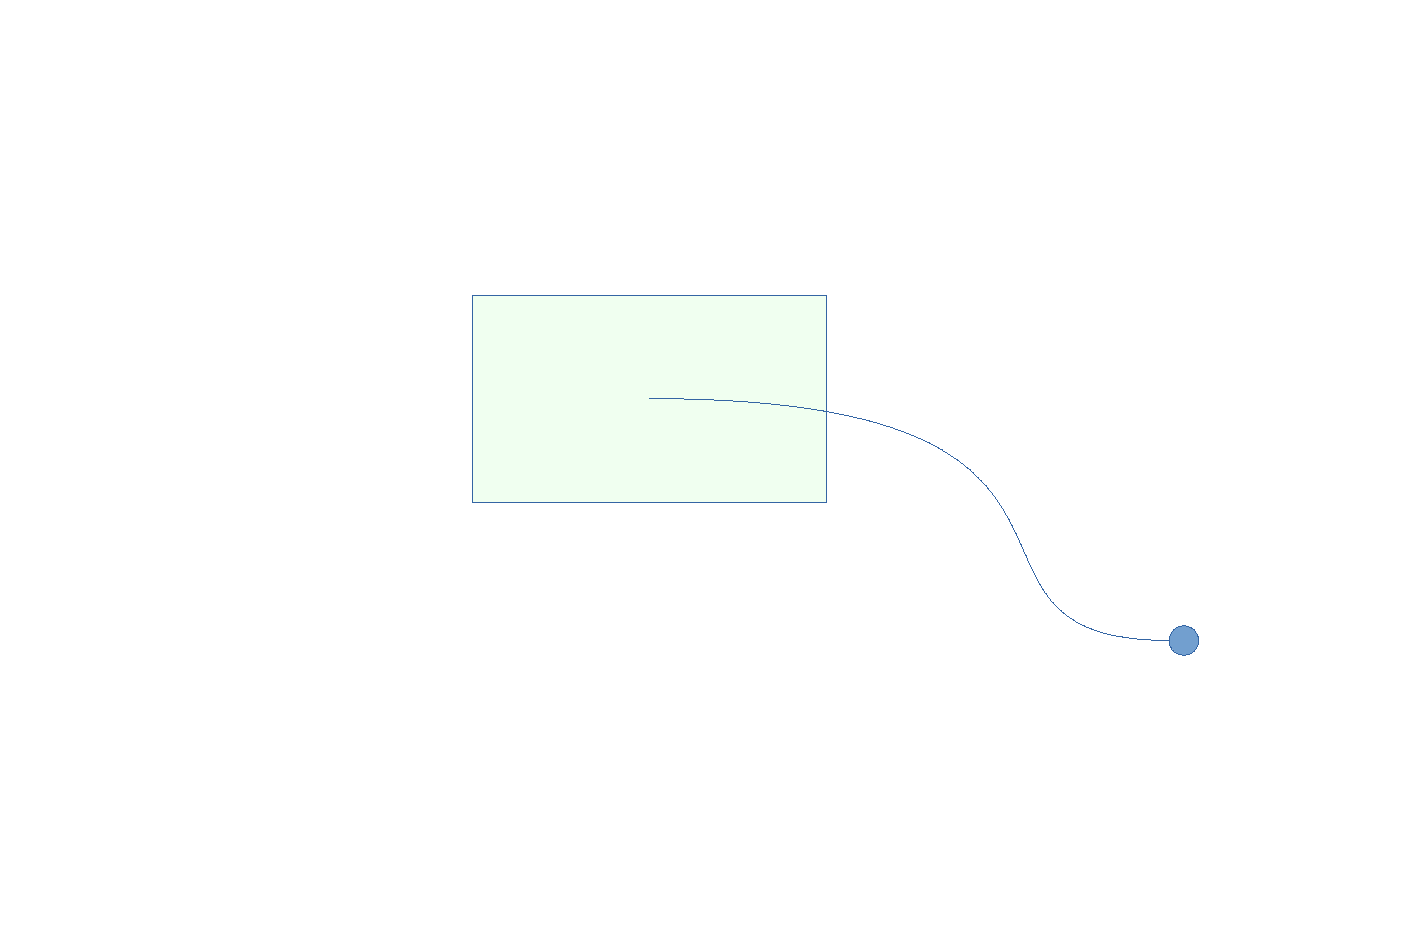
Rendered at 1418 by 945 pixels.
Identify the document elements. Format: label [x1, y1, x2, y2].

text_box [1169, 625, 1199, 656]
text_box [472, 295, 827, 503]
